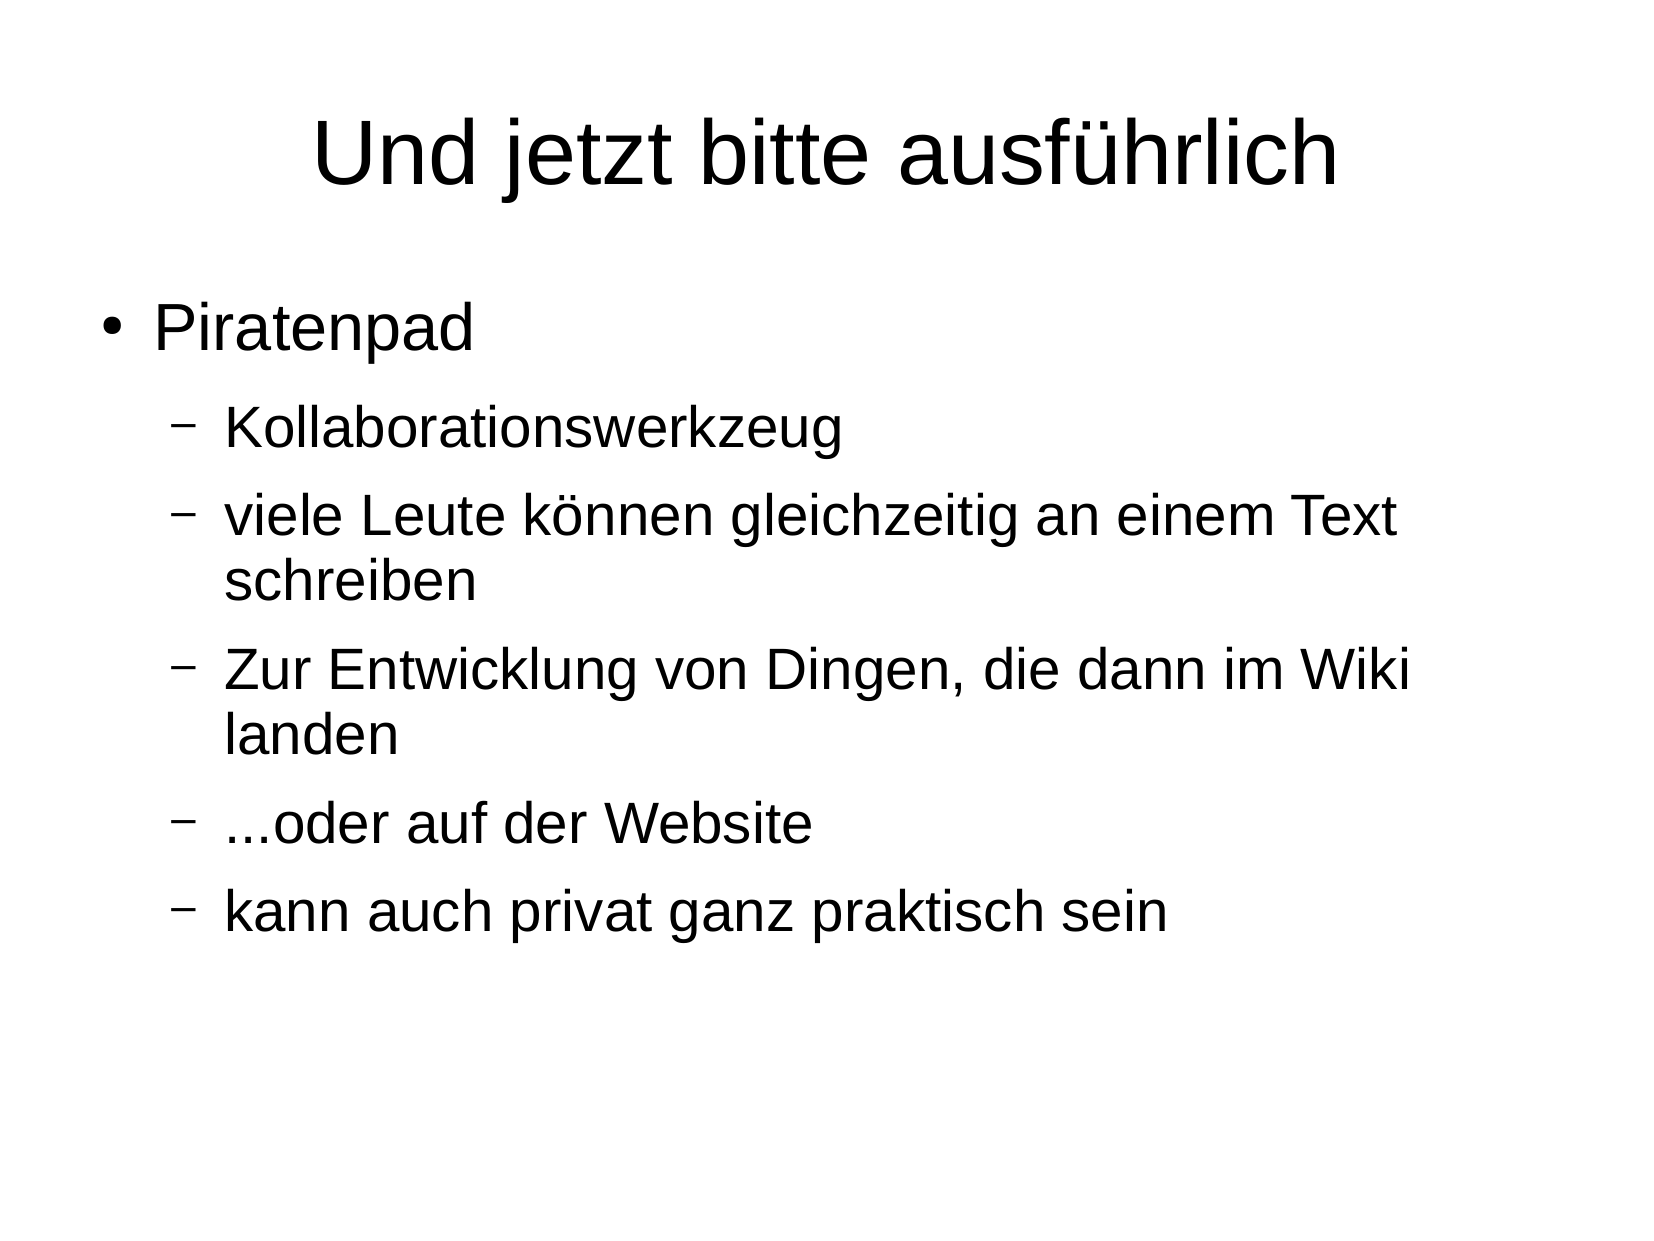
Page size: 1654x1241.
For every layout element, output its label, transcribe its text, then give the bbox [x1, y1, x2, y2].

list Piratenpad Kollaborationswerkzeug viele Leute können gleichzeitig an einem Text schreiben Zur Entwicklung von Dingen, die dann im Wiki landen ...oder auf der Website kann auch privat ganz praktisch sein [82, 290, 1538, 1010]
title Und jetzt bitte ausführlich [82, 49, 1571, 257]
